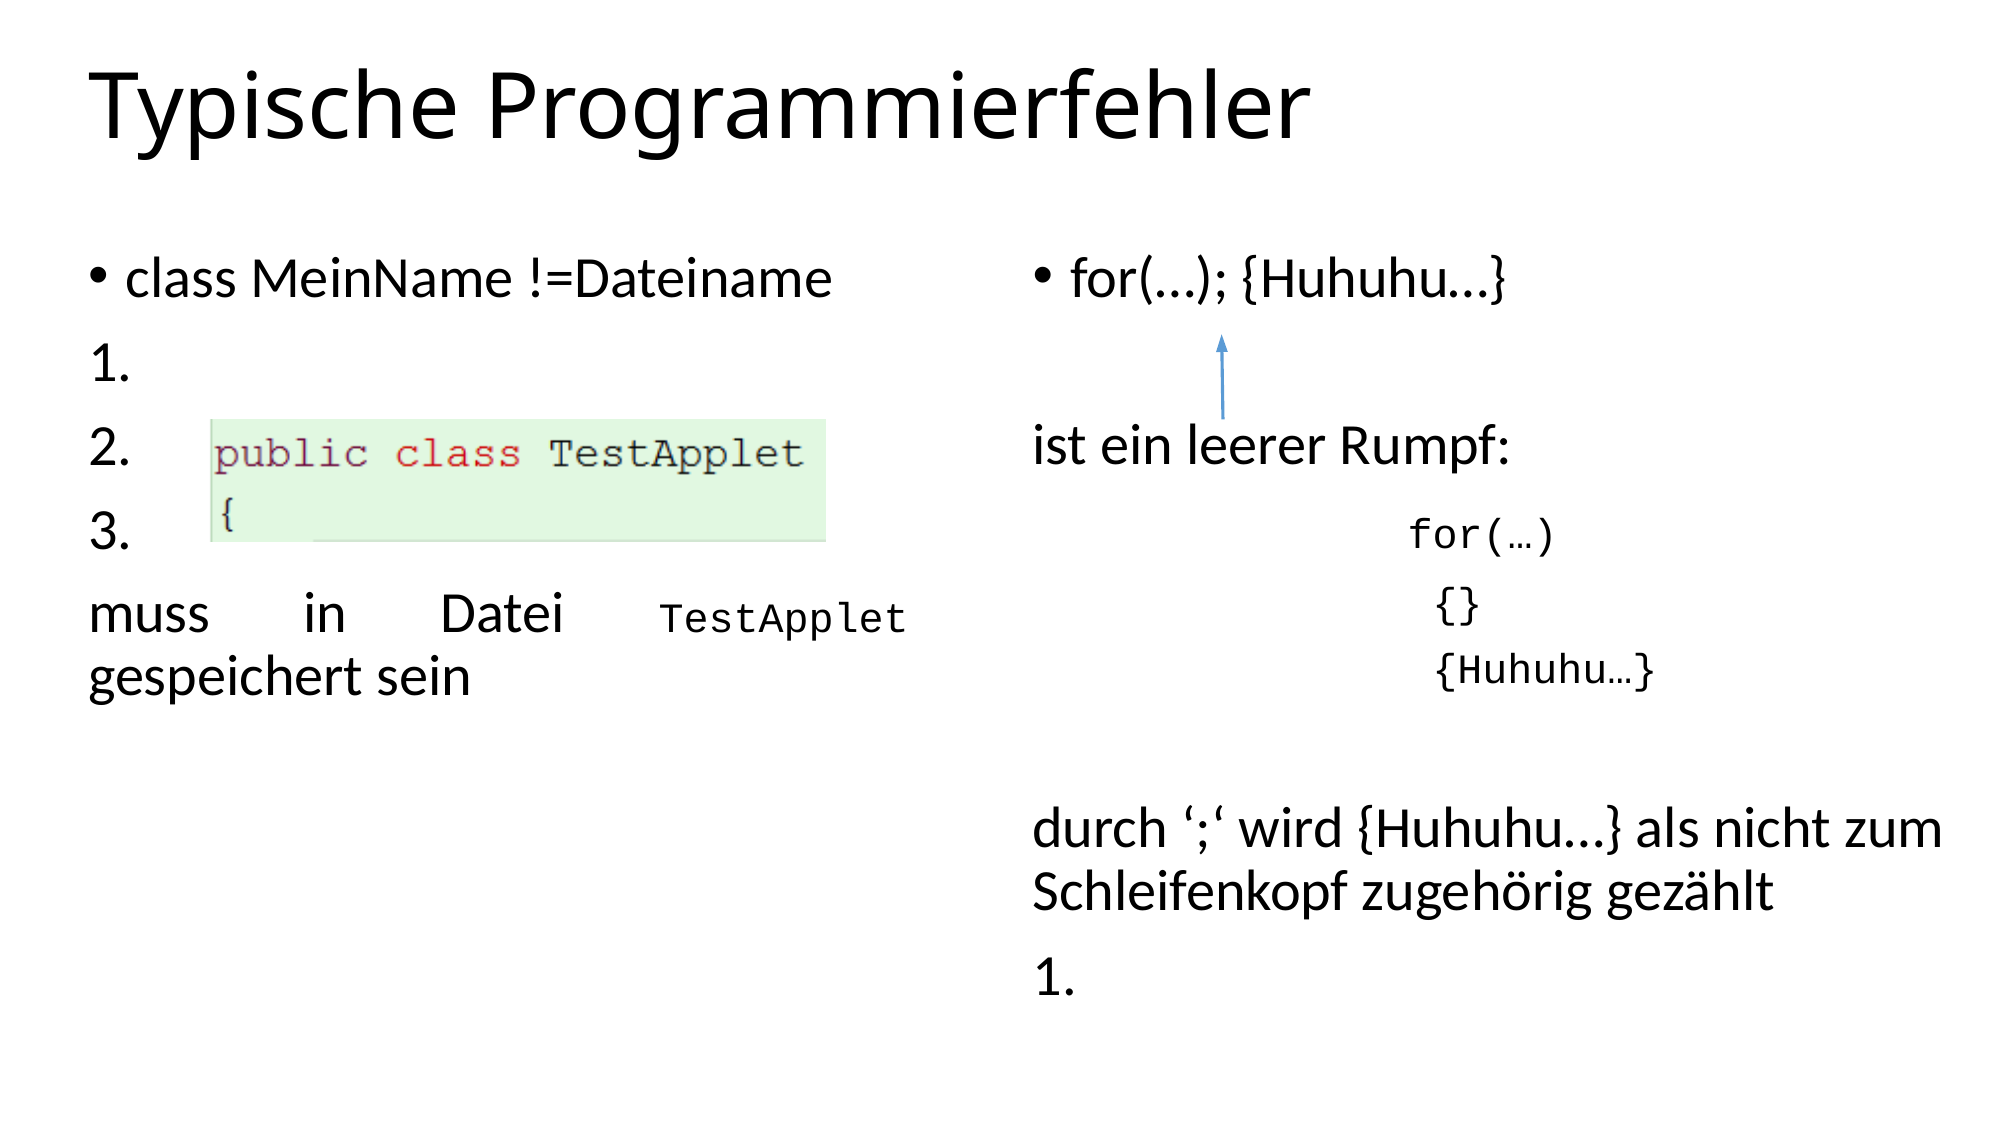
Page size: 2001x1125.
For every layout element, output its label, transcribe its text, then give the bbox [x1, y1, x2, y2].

picture [199, 419, 826, 542]
list class MeinName !=Dateiname muss in Datei TestApplet gespeichert sein [73, 239, 952, 1003]
list for(…); {Huhuhu…} ist ein leerer Rumpf: for(…) {} {Huhuhu…} durch ‘;‘ wird {Huhuhu…} als nicht zum Schleifenkopf zugehörig gezählt [1017, 239, 1984, 1003]
title Typische Programmierfehler [73, 0, 1984, 218]
